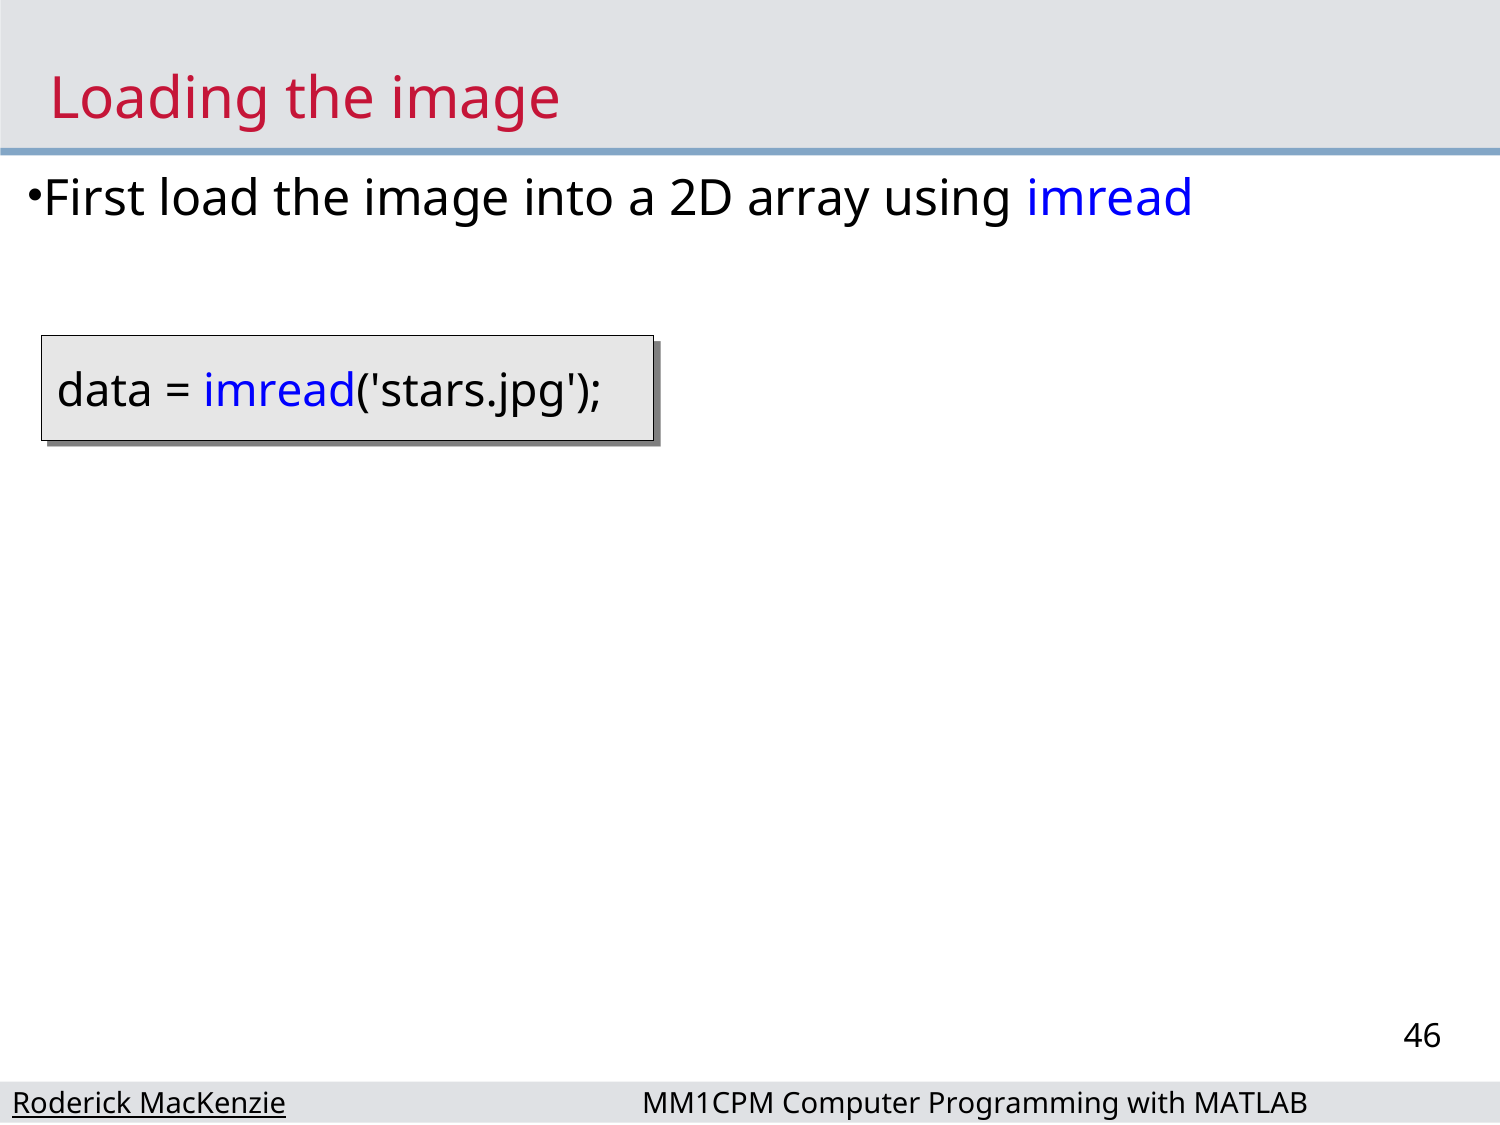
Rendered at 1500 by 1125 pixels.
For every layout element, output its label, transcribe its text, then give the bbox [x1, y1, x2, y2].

title Loading the image [34, 43, 1494, 149]
text_box First load the image into a 2D array using imread [11, 157, 1385, 233]
text_box <number> [1388, 1006, 1500, 1077]
text_box data = imread('stars.jpg'); [41, 335, 654, 441]
